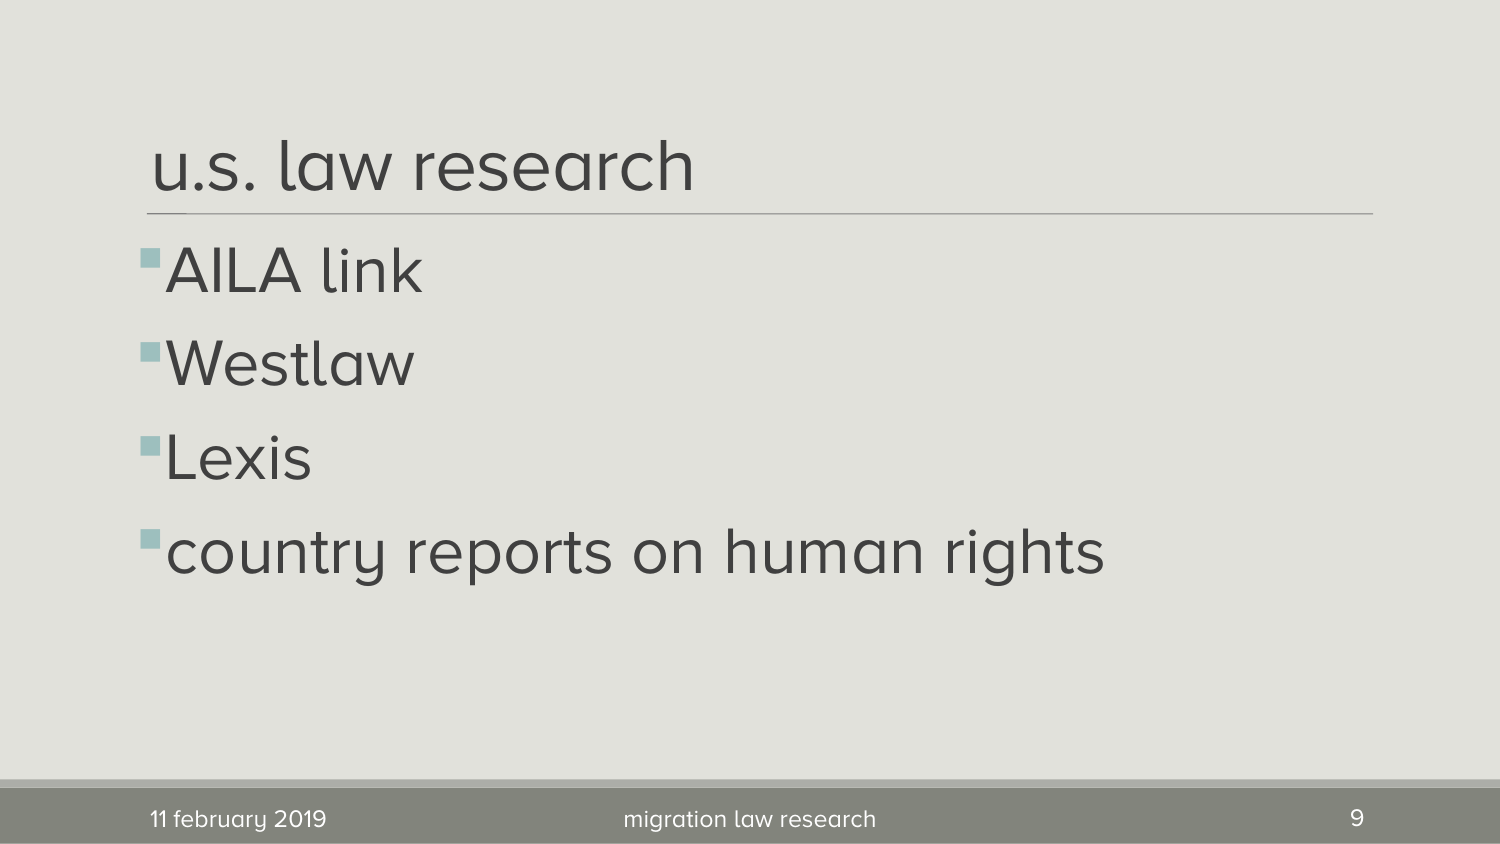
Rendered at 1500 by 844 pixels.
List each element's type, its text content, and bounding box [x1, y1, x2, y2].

title u.s. law research [135, 35, 1373, 214]
footer migration law research [453, 794, 1047, 840]
list AILA link Westlaw Lexis country reports on human rights [135, 227, 1373, 723]
slide_number <number> [1218, 794, 1380, 840]
slide_number 11 february 2019 [135, 794, 440, 840]
